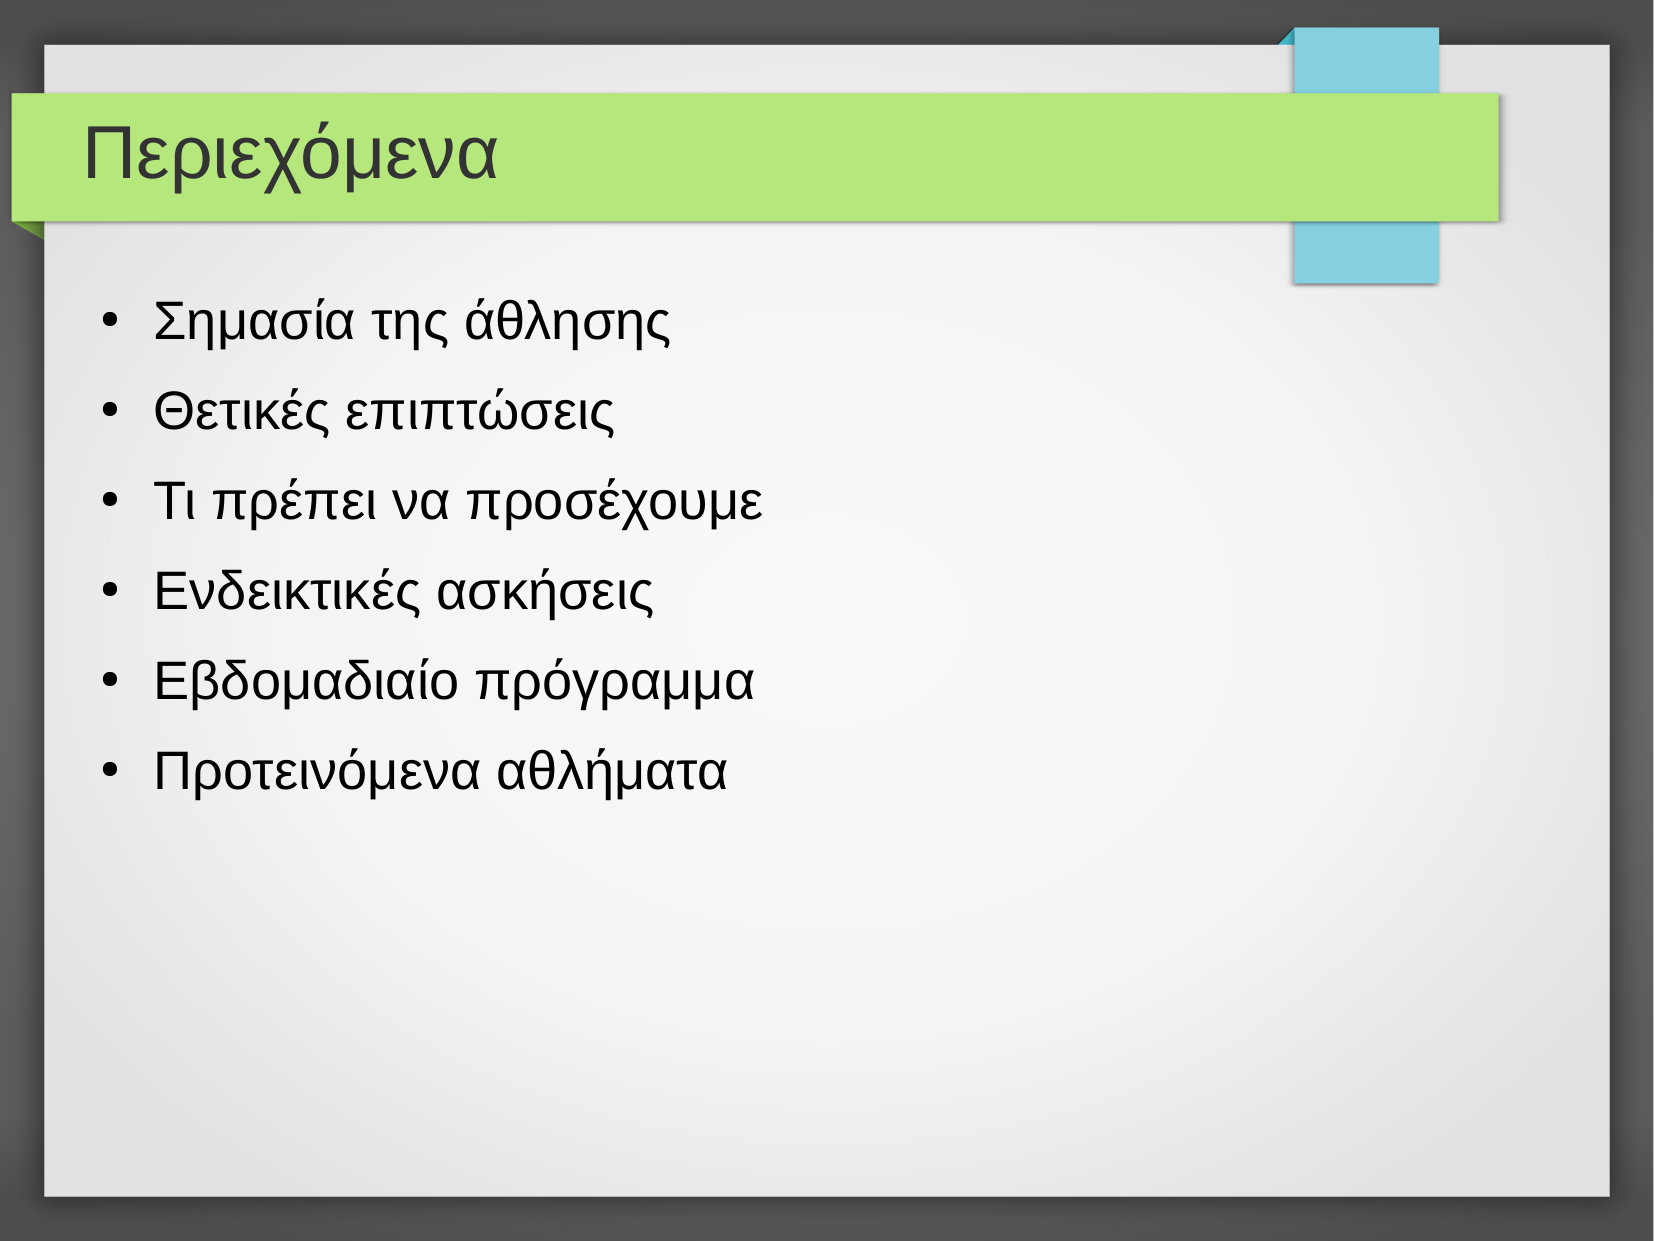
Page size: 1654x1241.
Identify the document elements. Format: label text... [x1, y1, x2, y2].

picture [0, 0, 1654, 1241]
list Σημασία της άθλησης Θετικές επιπτώσεις Τι πρέπει να προσέχουμε Ενδεικτικές ασκήσεις Εβδομαδιαίο πρόγραμμα Προτεινόμενα αθλήματα [82, 290, 1571, 1010]
title Περιεχόμενα [82, 49, 1571, 257]
